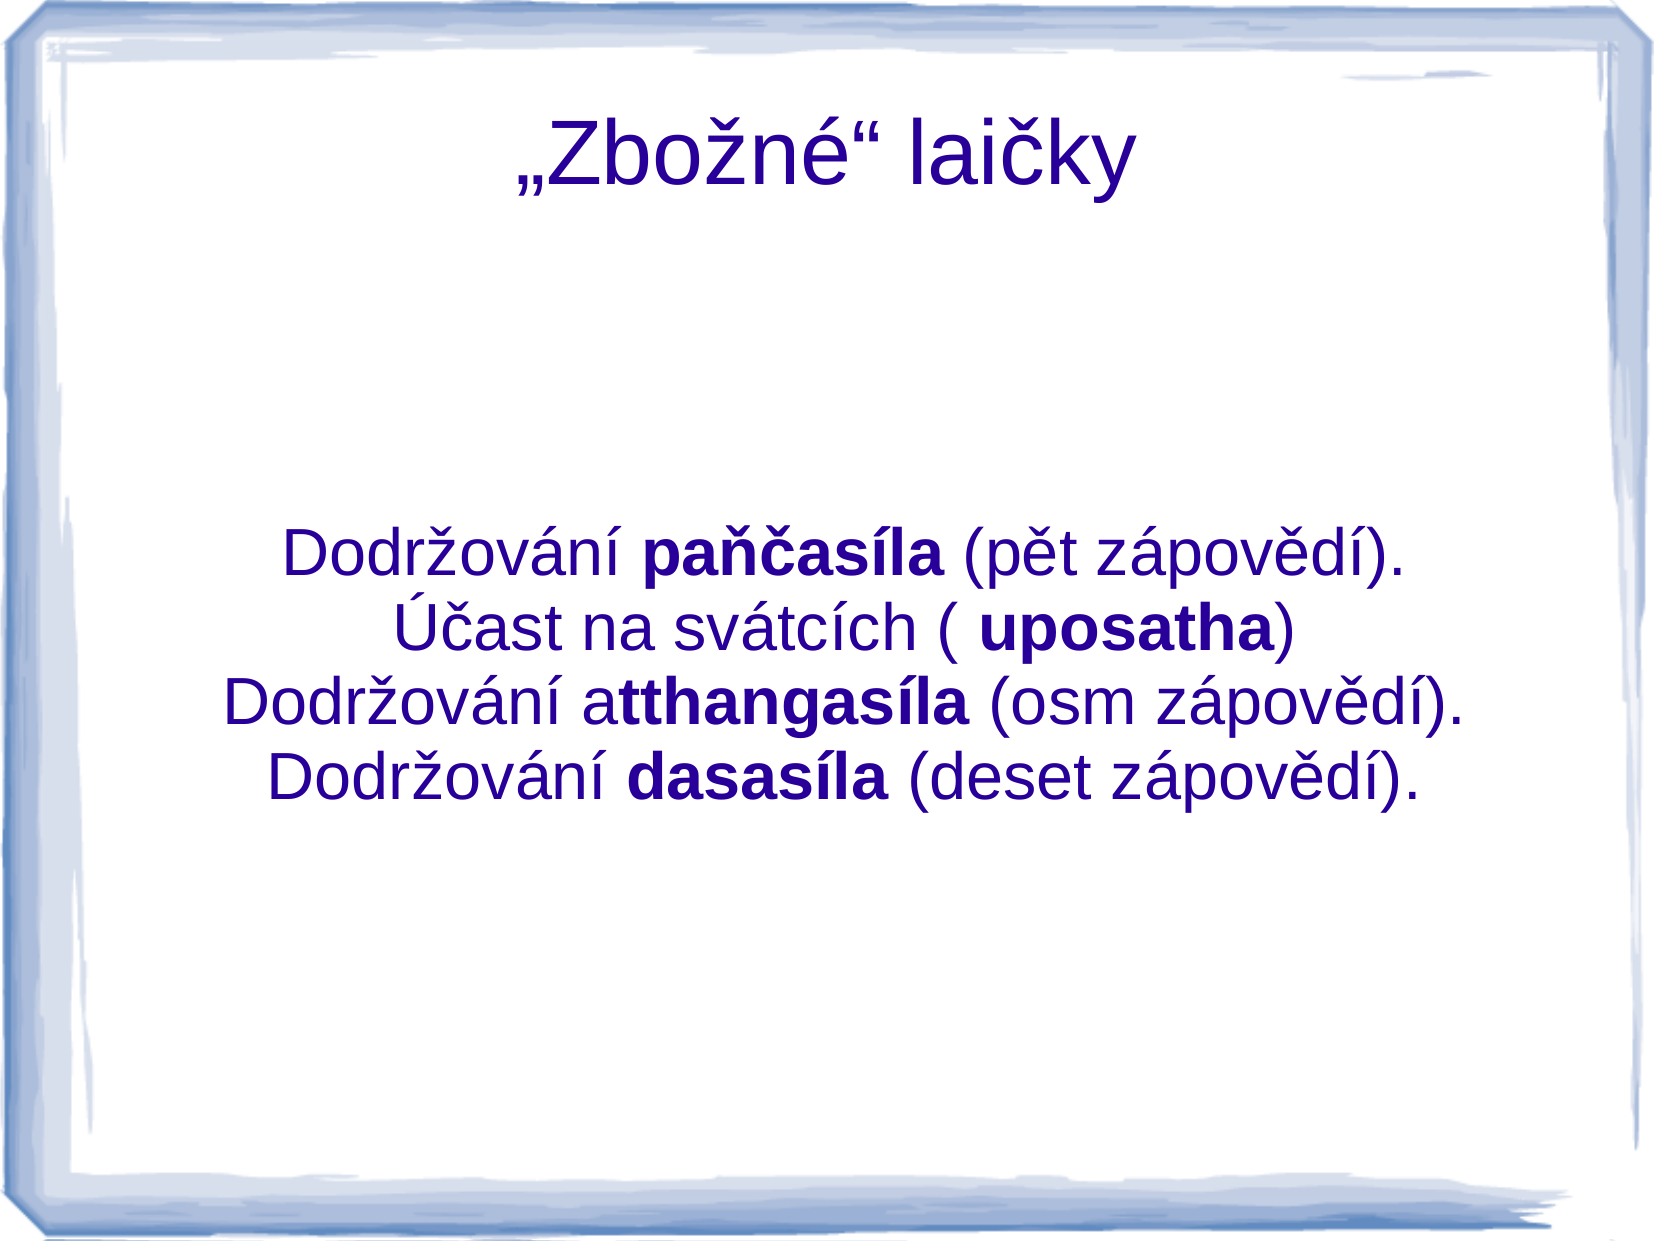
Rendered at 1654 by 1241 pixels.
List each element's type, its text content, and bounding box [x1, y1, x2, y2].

picture [0, 0, 1654, 1241]
title „Zbožné“ laičky [82, 49, 1571, 257]
subtitle Dodržování paňčasíla (pět zápovědí). Účast na svátcích ( uposatha) Dodržování atthangasíla (osm zápovědí). Dodržování dasasíla (deset zápovědí). [118, 324, 1571, 1004]
